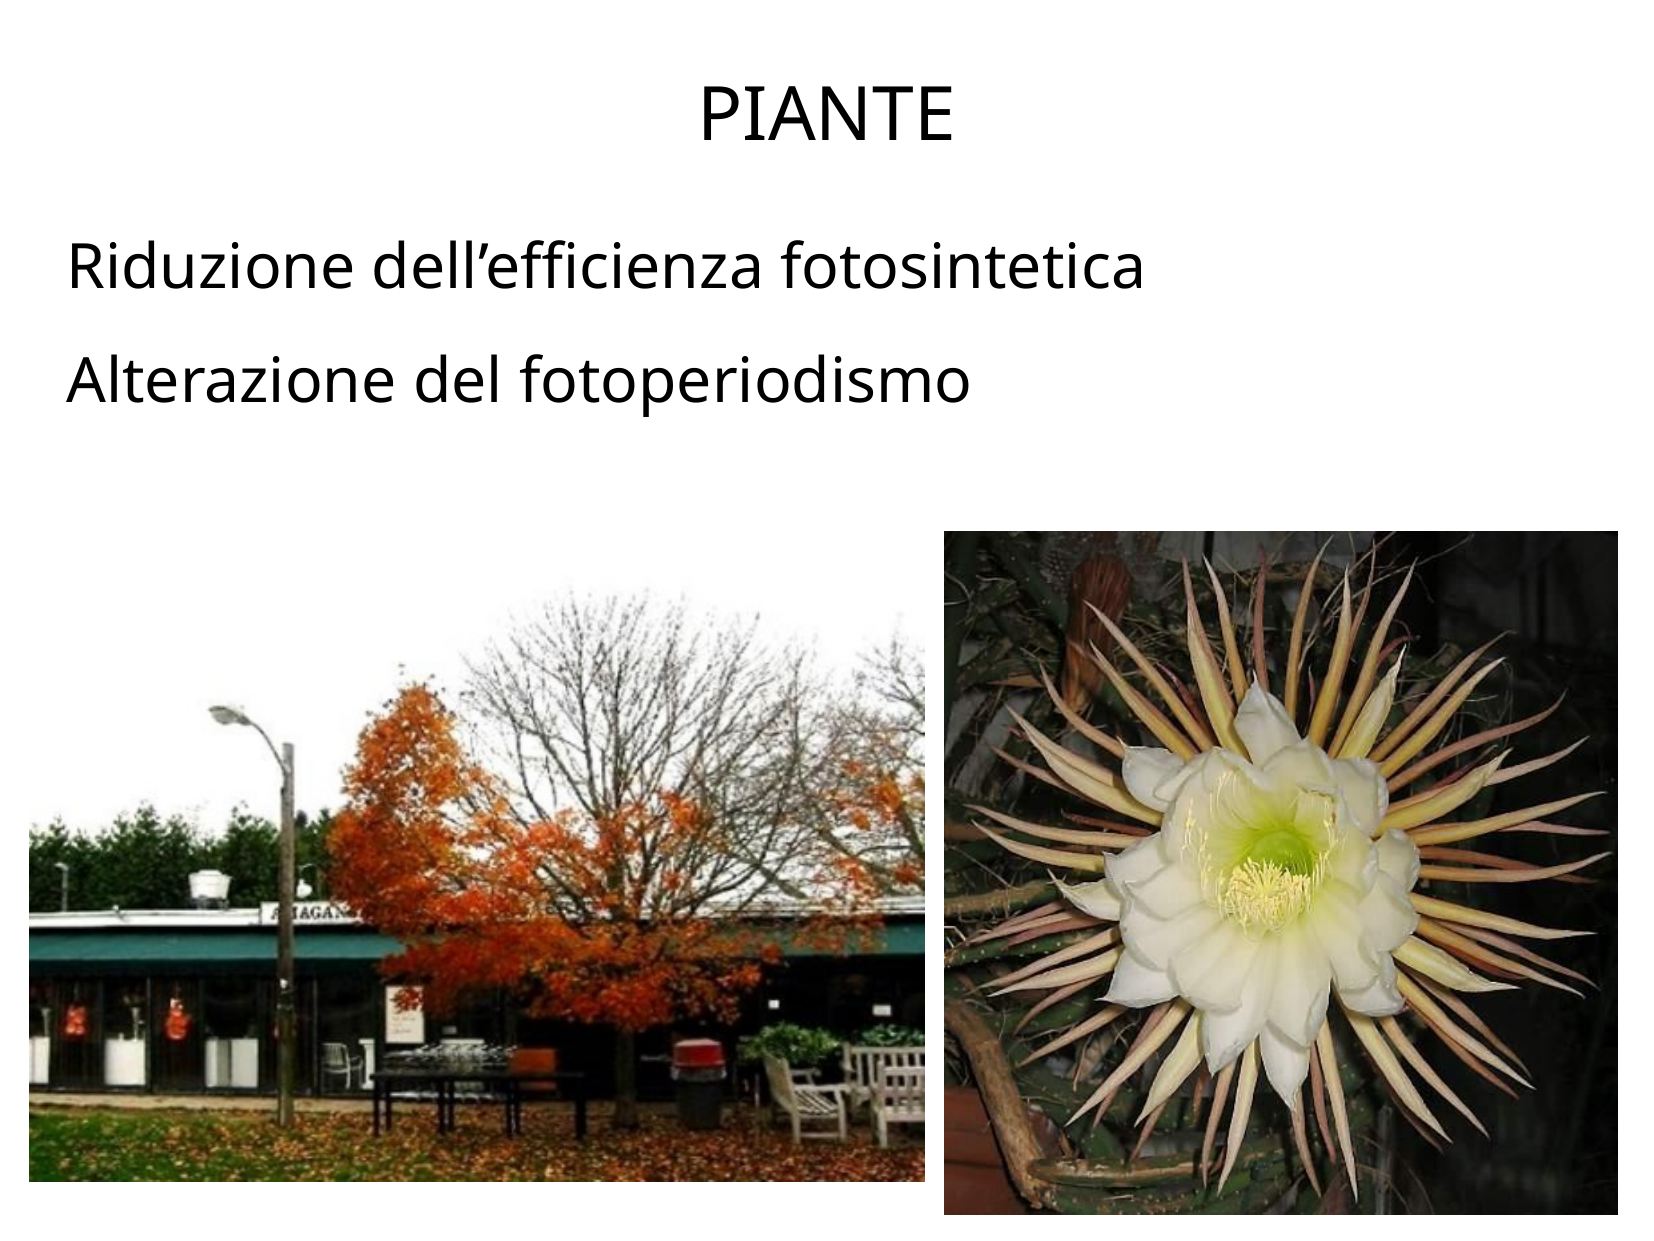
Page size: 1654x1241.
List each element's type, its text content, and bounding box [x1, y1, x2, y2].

text_box Riduzione dell’efficienza fotosintetica Alterazione del fotoperiodismo [29, 227, 1625, 424]
picture [29, 575, 925, 1182]
picture [944, 531, 1618, 1215]
title PIANTE [124, 44, 1530, 176]
